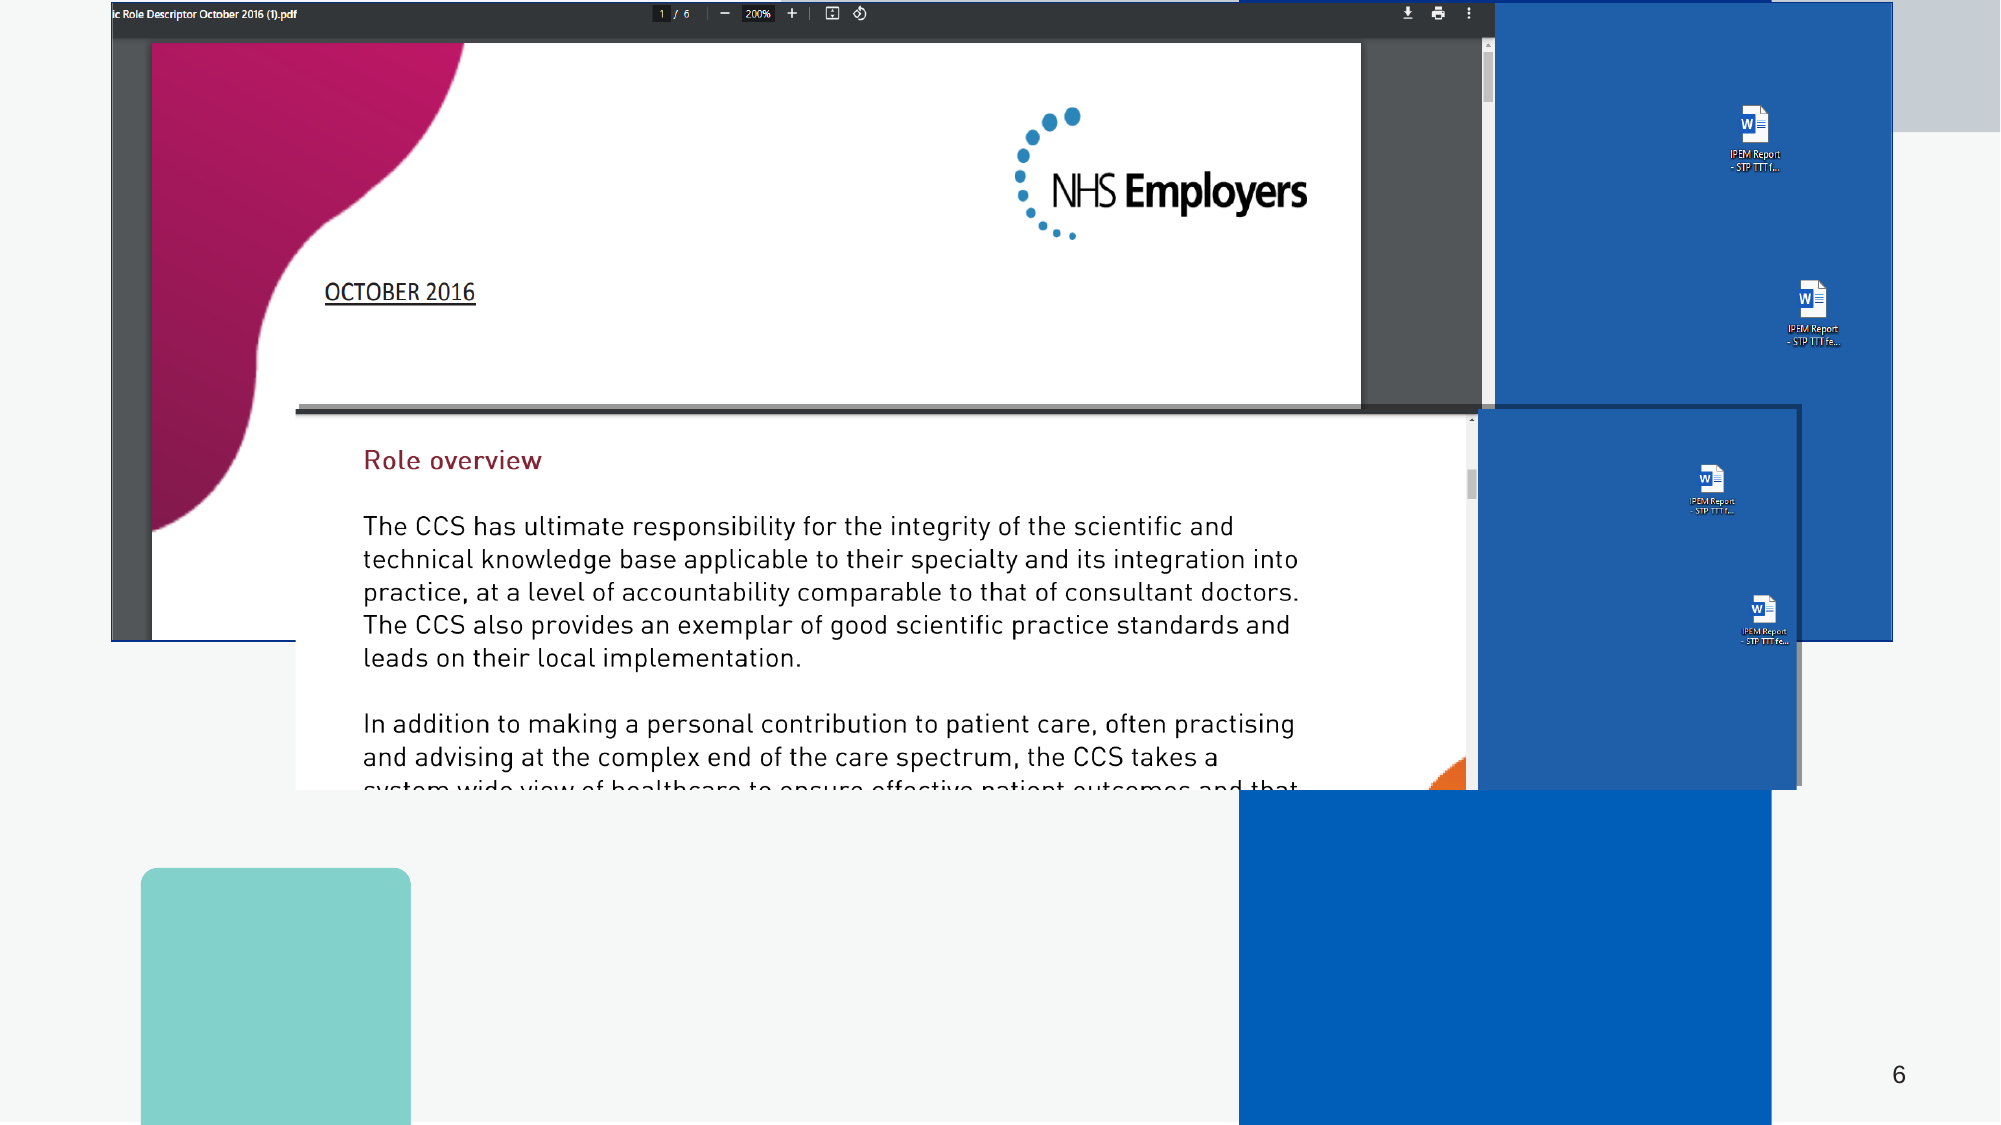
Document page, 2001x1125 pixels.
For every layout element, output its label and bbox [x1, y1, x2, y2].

picture [112, 3, 1892, 790]
